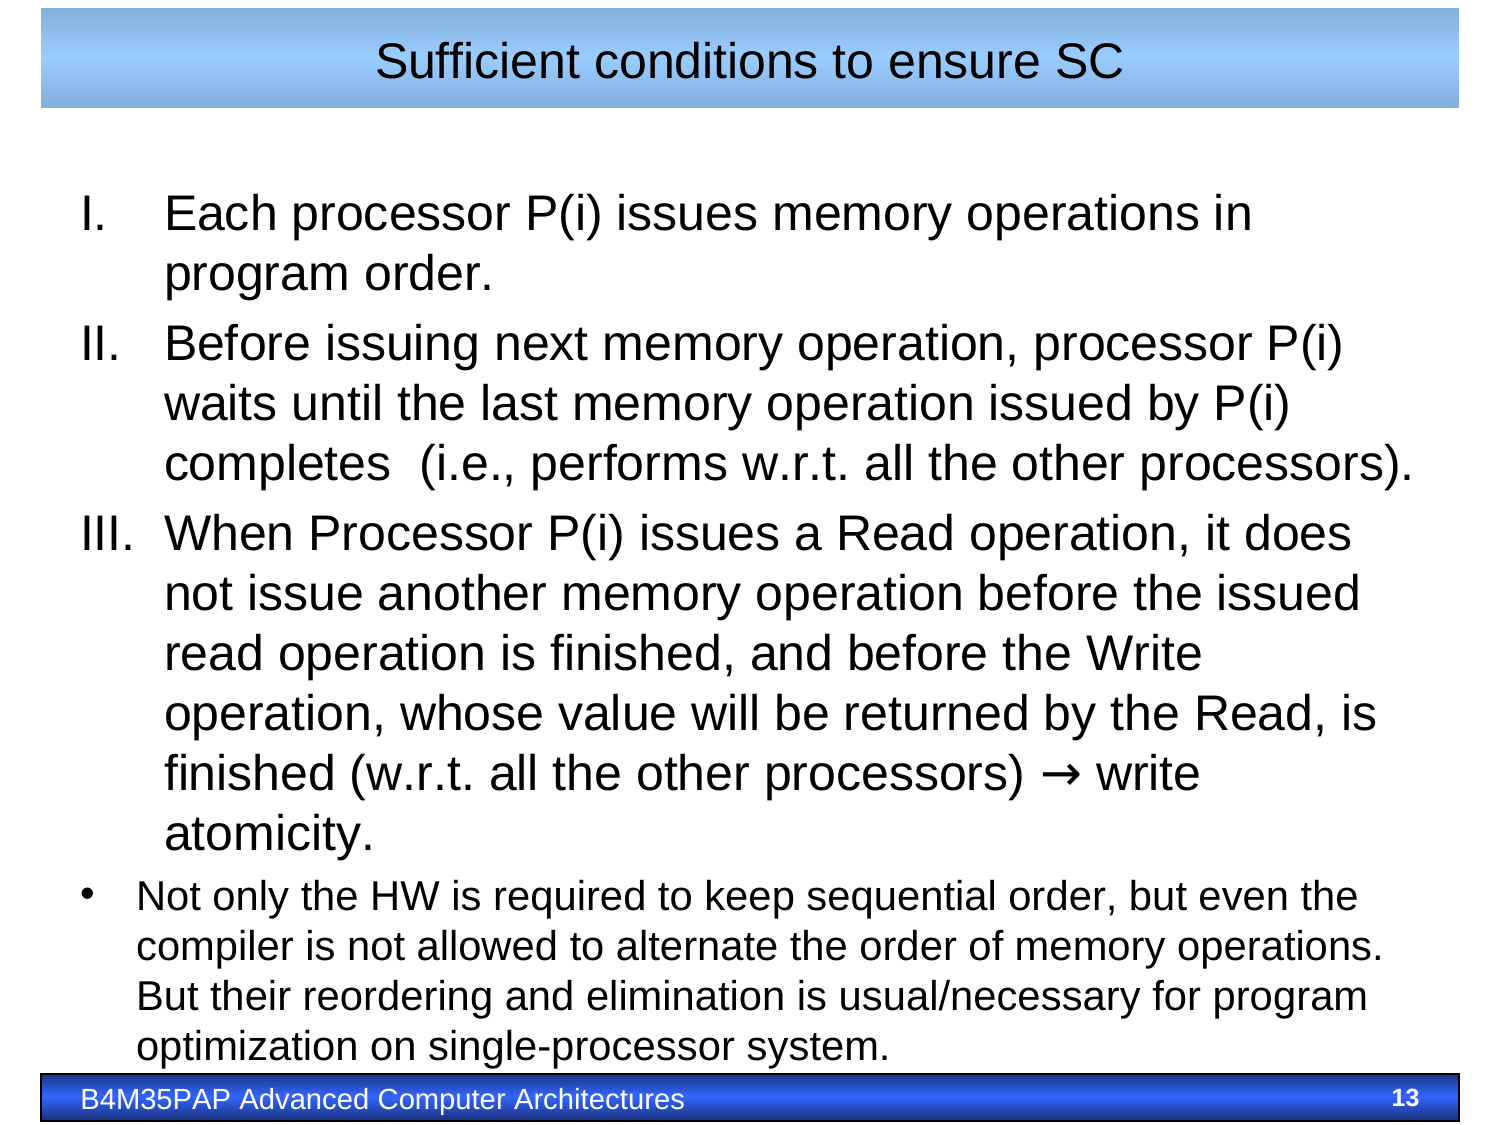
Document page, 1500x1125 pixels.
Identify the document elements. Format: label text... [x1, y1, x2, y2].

list Each processor P(i) issues memory operations in program order. Before issuing next memory operation, processor P(i) waits until the last memory operation issued by P(i) completes (i.e., performs w.r.t. all the other processors). When Processor P(i) issues a Read operation, it does not issue another memory operation before the issued read operation is finished, and before the Write operation, whose value will be returned by the Read, is finished (w.r.t. all the other processors) → write atomicity. Not only the HW is required to keep sequential order, but even the compiler is not allowed to alternate the order of memory operations. But their reordering and elimination is usual/necessary for program optimization on single-processor system. [64, 172, 1436, 1000]
title Sufficient conditions to ensure SC [41, 8, 1459, 108]
